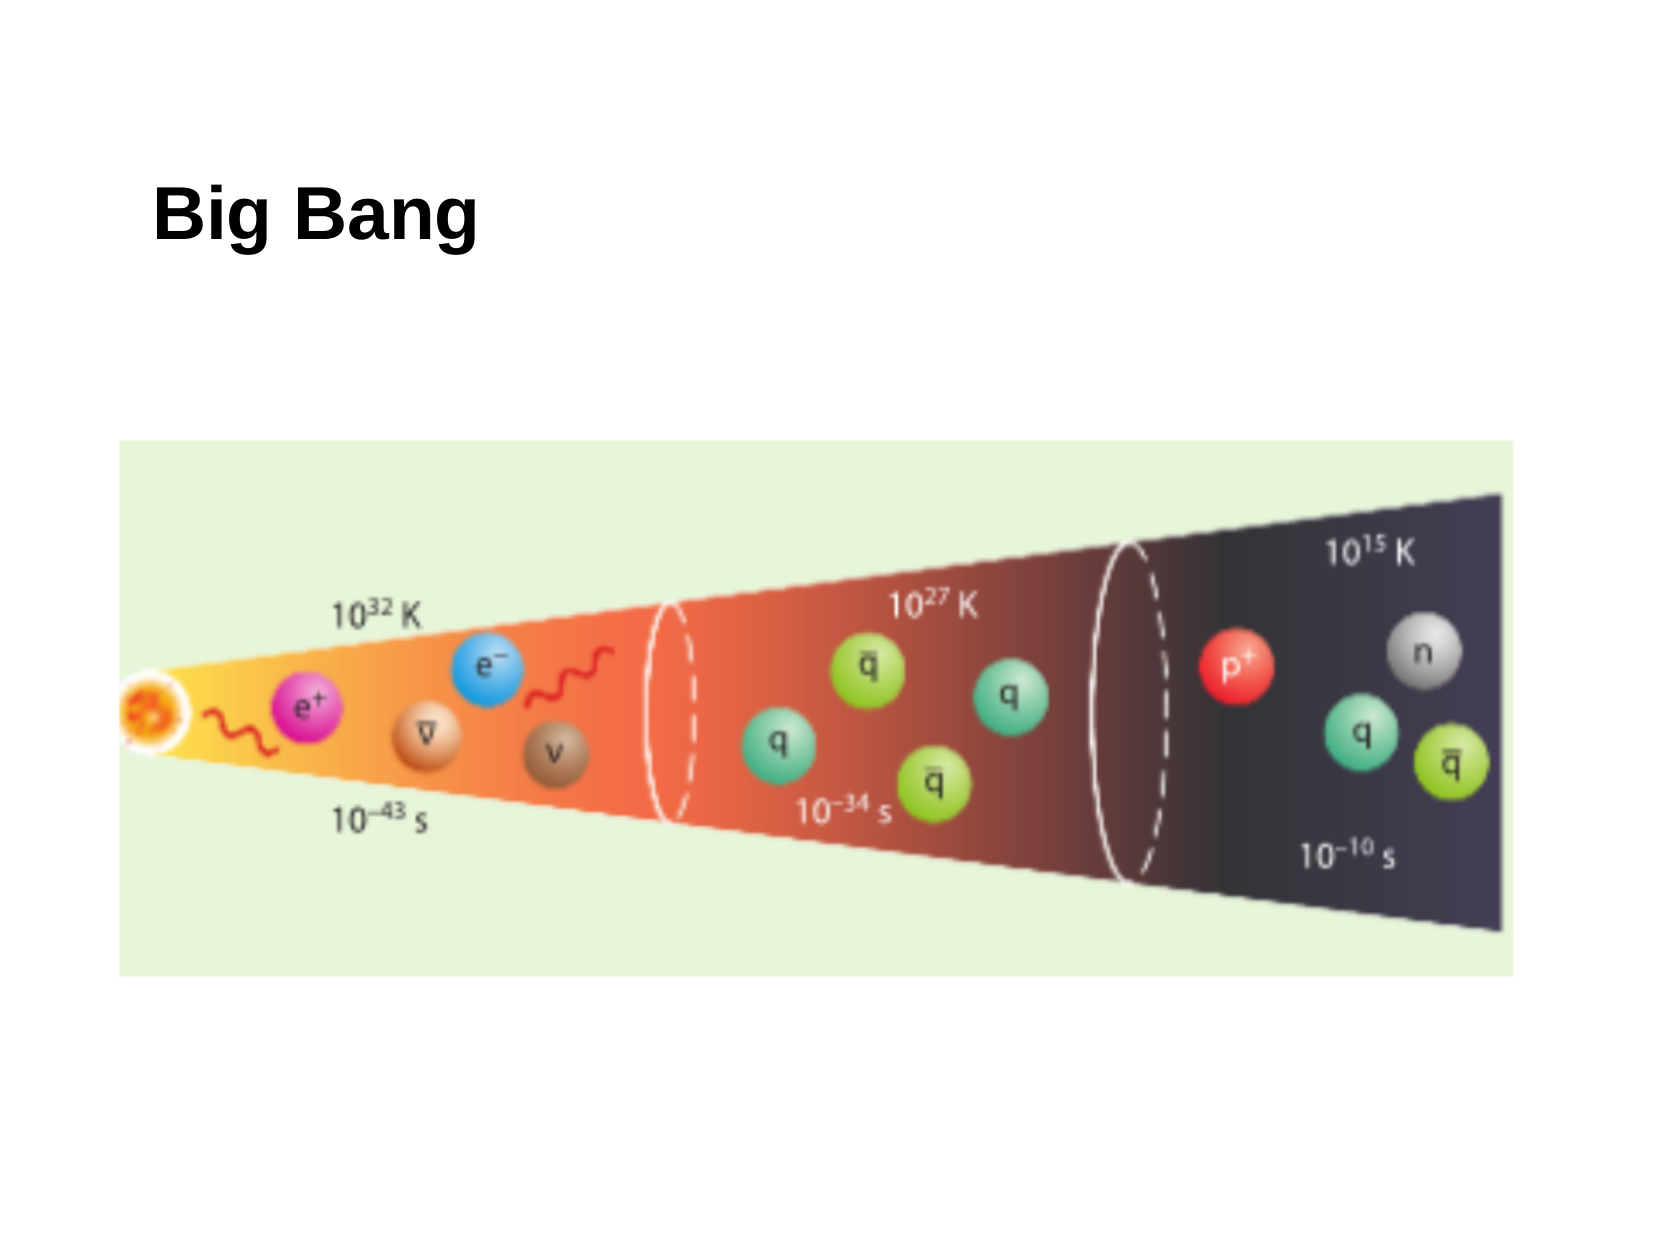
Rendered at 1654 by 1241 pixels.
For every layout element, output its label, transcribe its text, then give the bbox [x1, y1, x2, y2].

picture [86, 377, 1548, 1012]
text_box Big Bang [137, 165, 497, 265]
